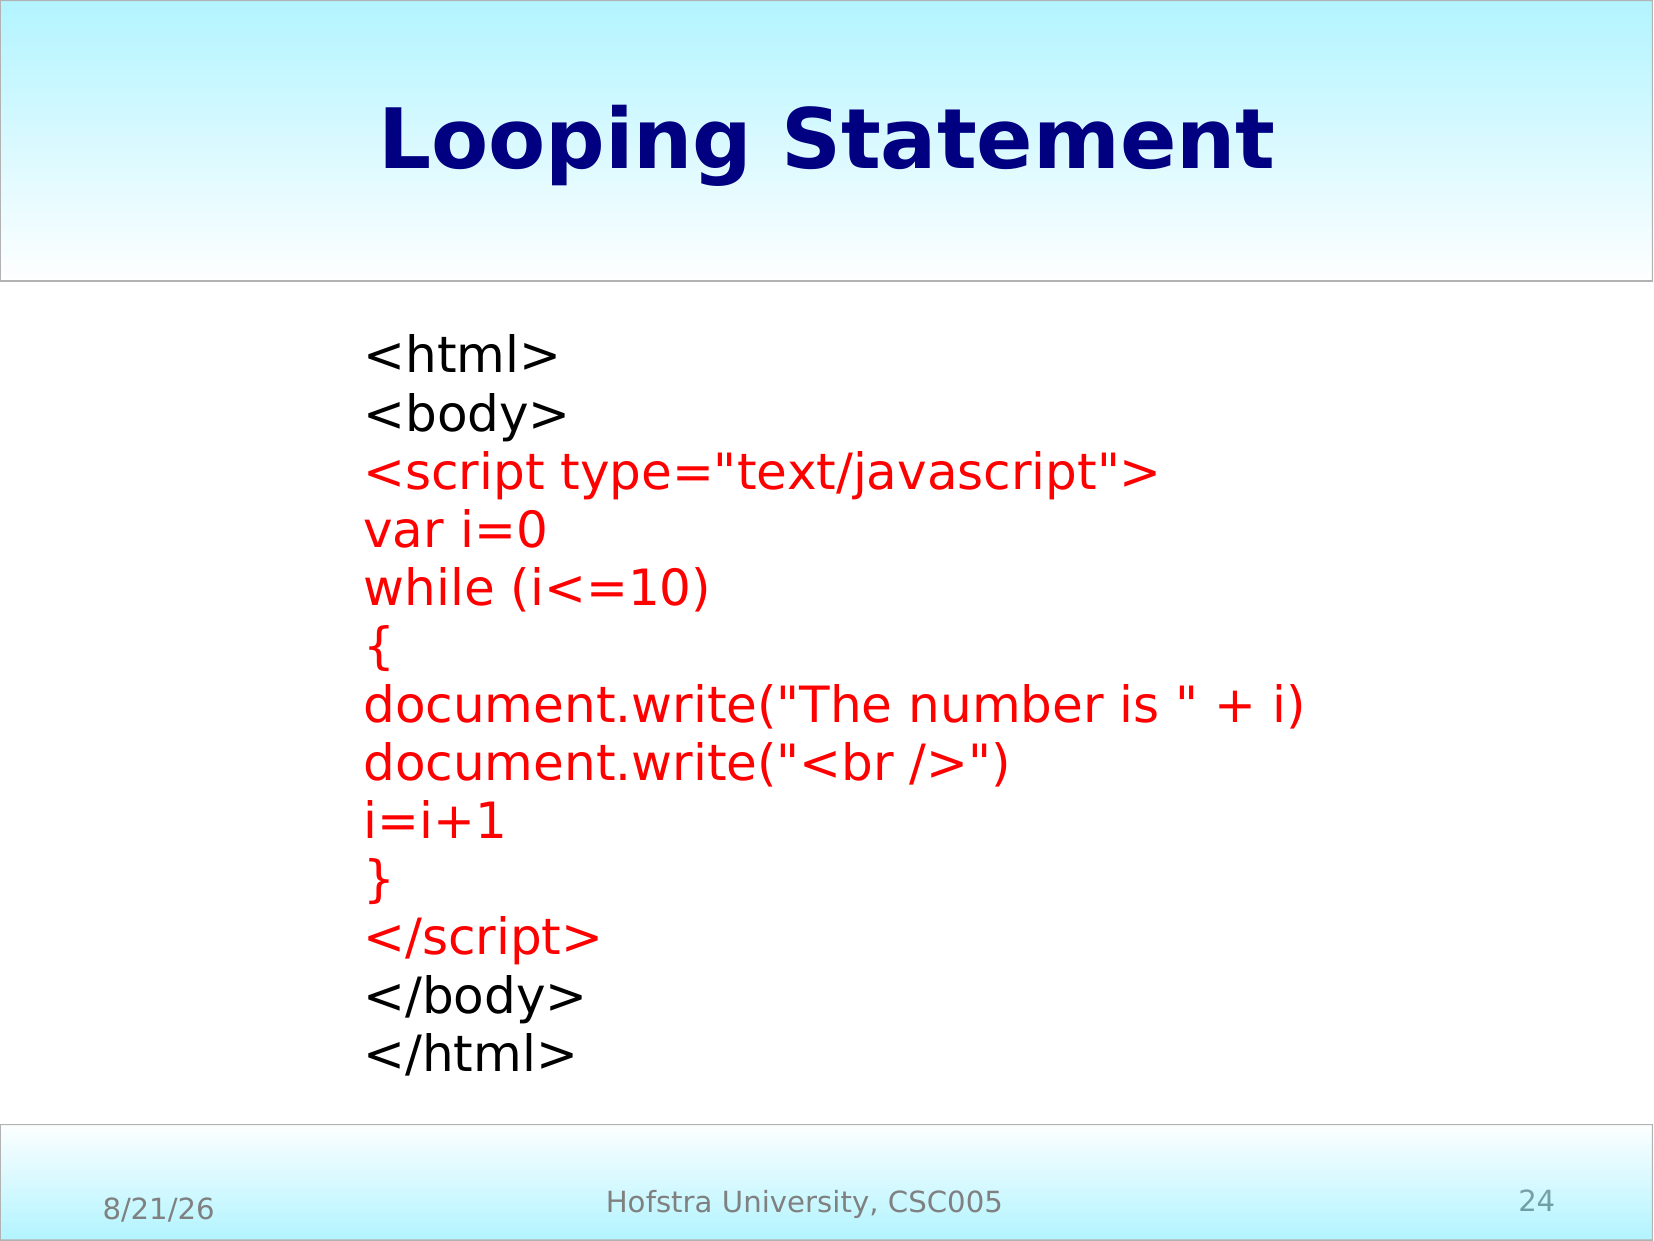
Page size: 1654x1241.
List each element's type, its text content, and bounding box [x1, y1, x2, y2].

title Looping Statement [78, 10, 1576, 270]
text_box <html> <body> <script type="text/javascript"> var i=0 while (i<=10) { document.write("The number is " + i) document.write("<br />") i=i+1 } </script> </body> </html> [348, 318, 1322, 1091]
